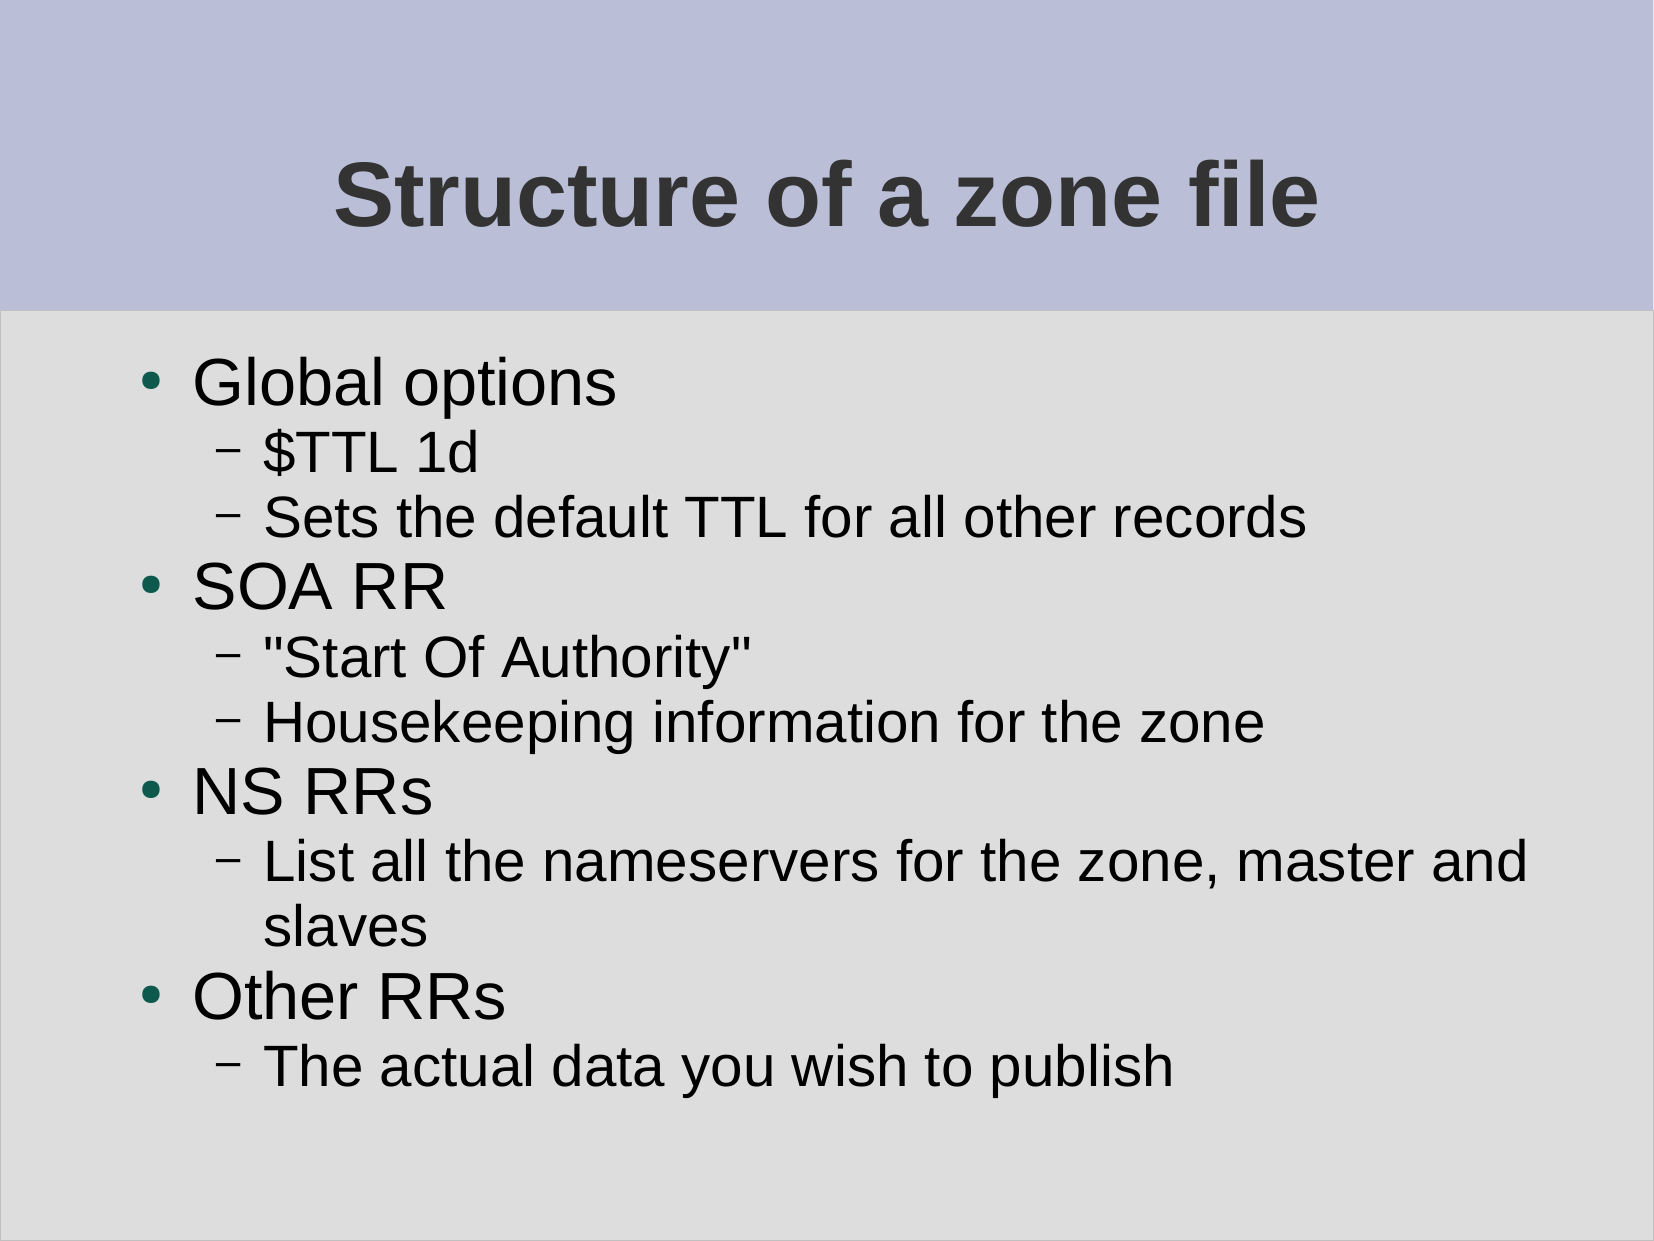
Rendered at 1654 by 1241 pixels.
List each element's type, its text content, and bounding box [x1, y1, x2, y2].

title Structure of a zone file [121, 91, 1534, 299]
list Global options $TTL 1d Sets the default TTL for all other records SOA RR "Start Of Authority" Housekeeping information for the zone NS RRs List all the nameservers for the zone, master and slaves Other RRs The actual data you wish to publish [121, 344, 1534, 1127]
